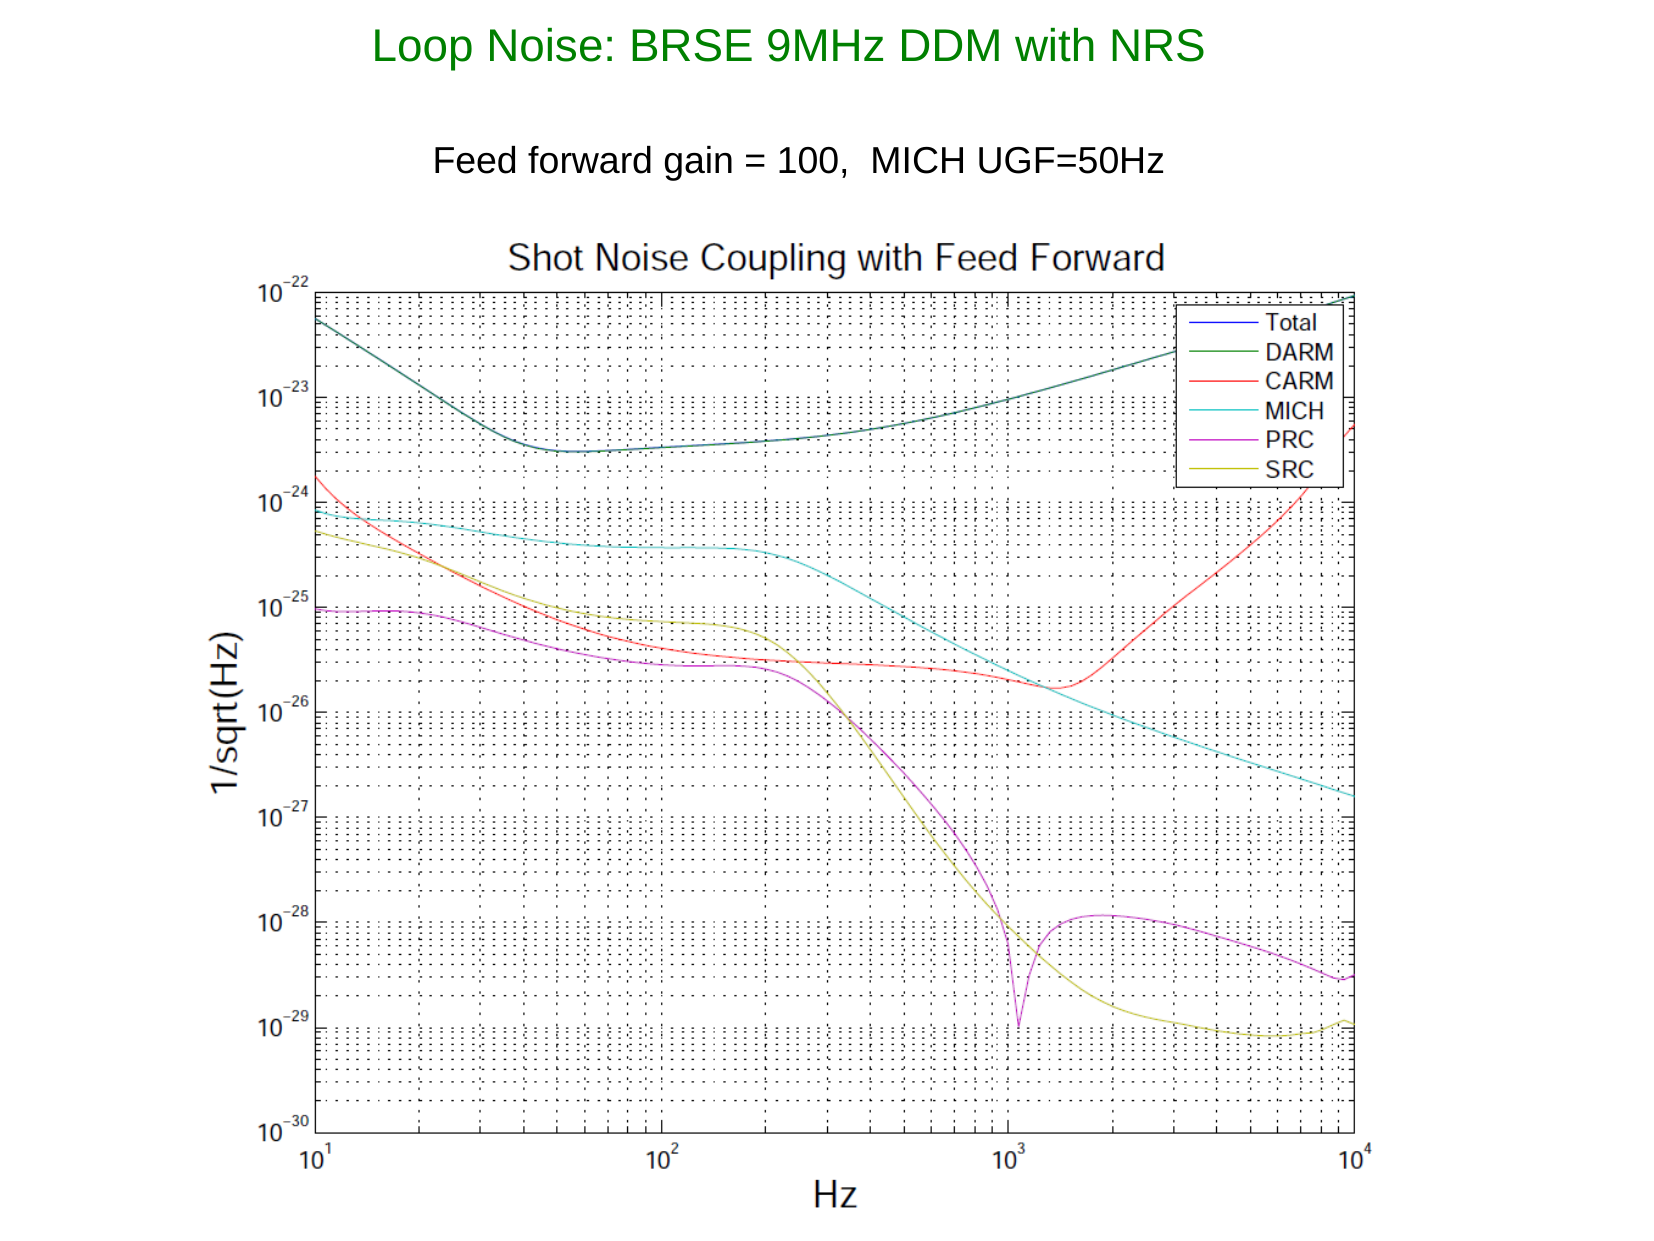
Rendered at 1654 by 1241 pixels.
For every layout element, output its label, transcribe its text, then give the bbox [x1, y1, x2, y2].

picture [171, 207, 1416, 1230]
text_box Loop Noise: BRSE 9MHz DDM with NRS [356, 12, 1222, 80]
text_box Feed forward gain = 100, MICH UGF=50Hz [417, 132, 1181, 190]
